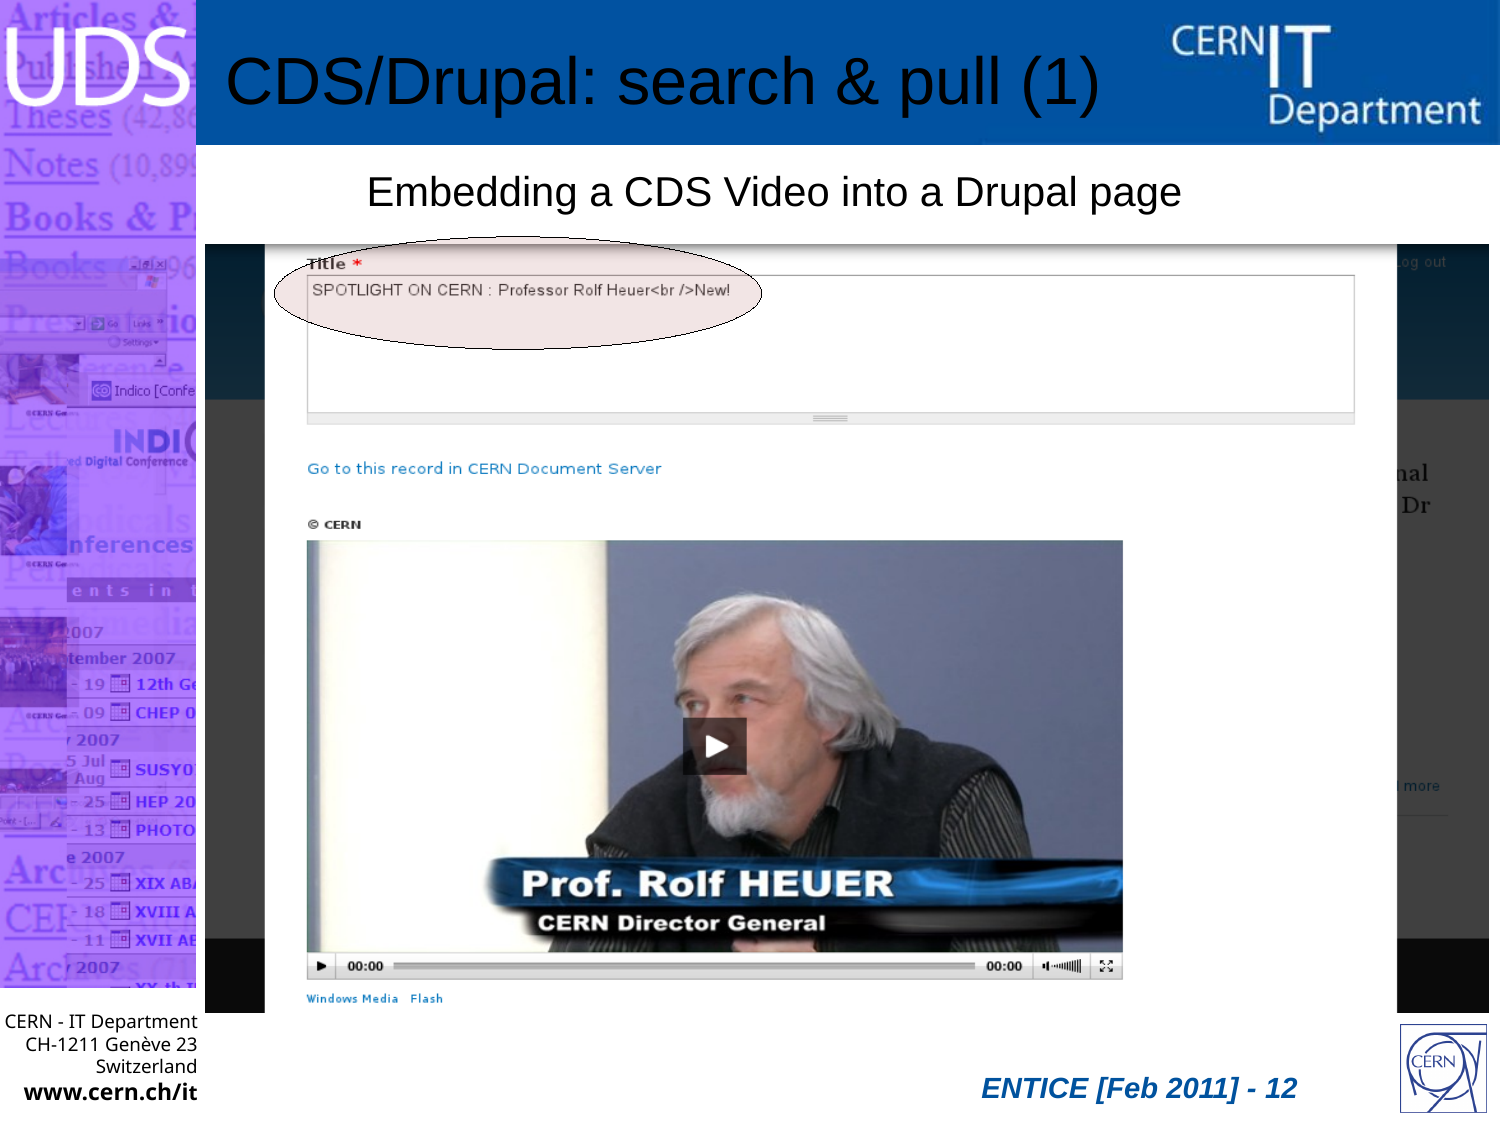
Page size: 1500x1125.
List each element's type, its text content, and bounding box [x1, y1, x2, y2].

picture [205, 244, 1489, 1013]
text_box [274, 236, 762, 350]
picture [1400, 1024, 1487, 1113]
picture [0, 0, 1500, 988]
list Embedding a CDS Video into a Drupal page [225, 169, 1463, 982]
title CDS/Drupal: search & pull (1) [225, 19, 1125, 143]
